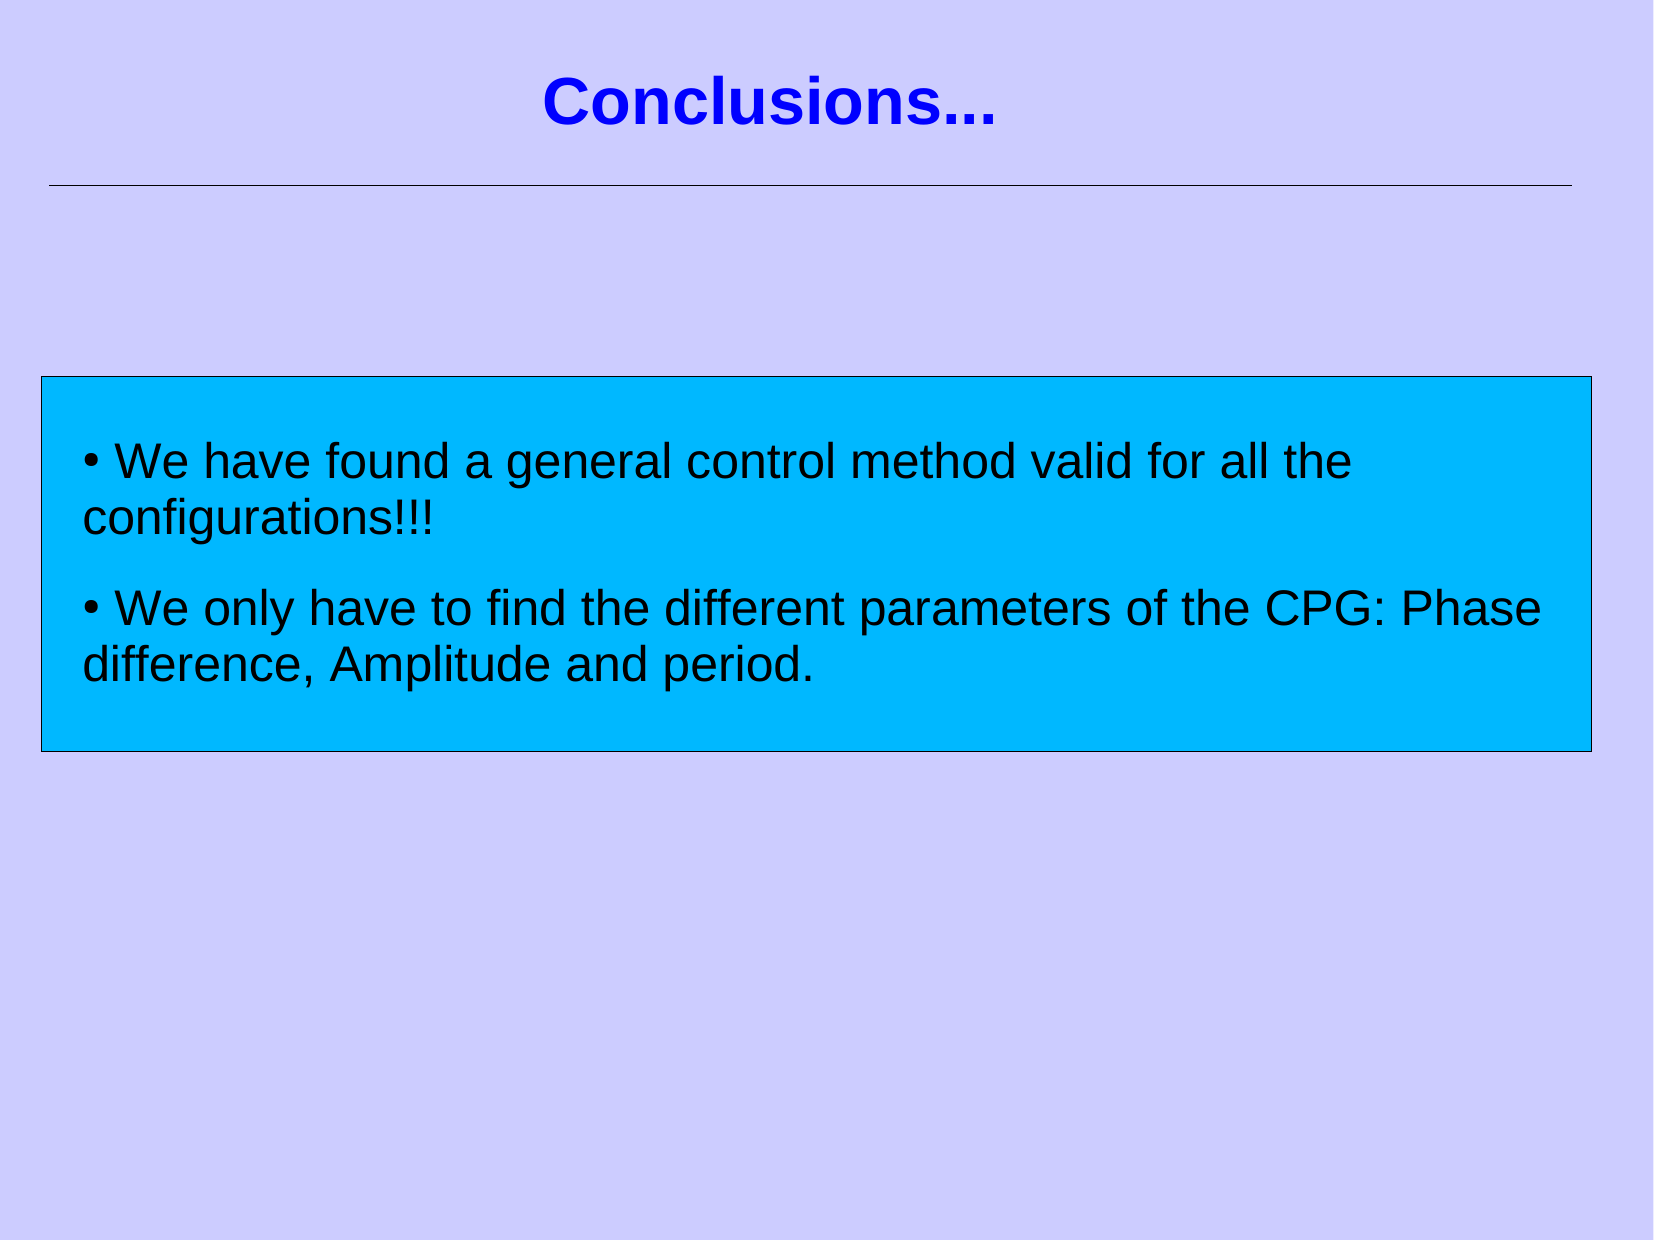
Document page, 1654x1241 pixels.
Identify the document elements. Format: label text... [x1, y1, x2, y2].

text_box We have found a general control method valid for all the configurations!!! We only have to find the different parameters of the CPG: Phase difference, Amplitude and period. [82, 433, 1574, 693]
title Conclusions... [132, 0, 1408, 191]
text_box [41, 376, 1592, 752]
